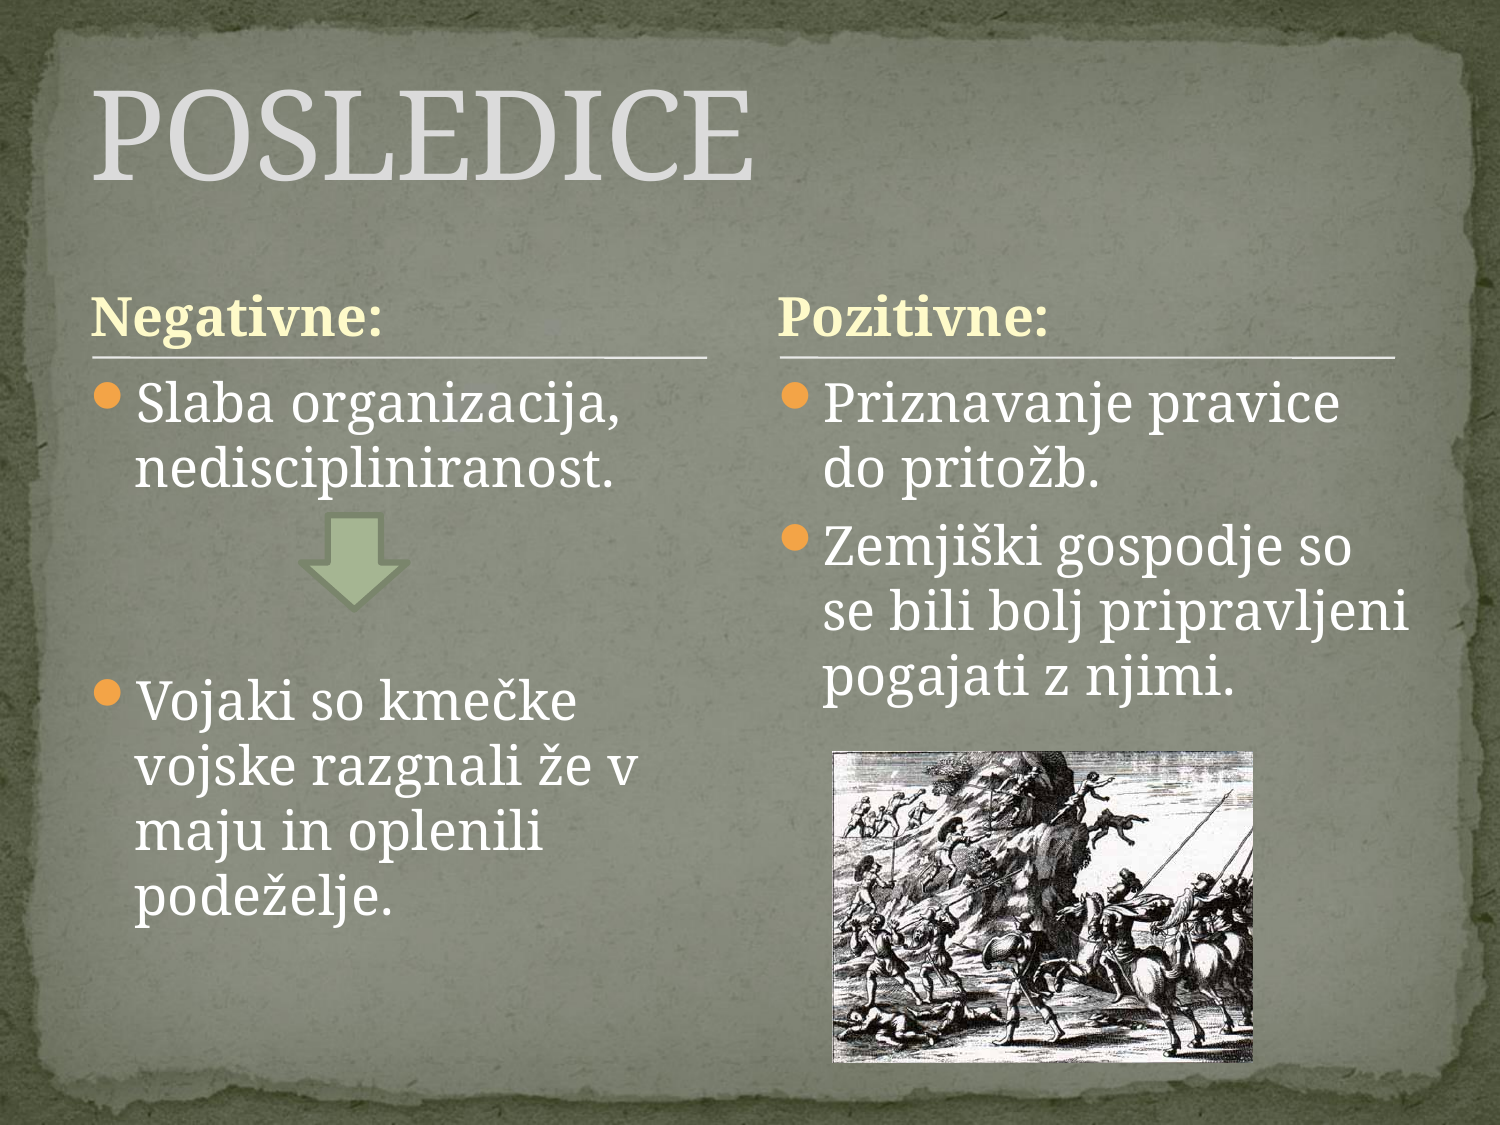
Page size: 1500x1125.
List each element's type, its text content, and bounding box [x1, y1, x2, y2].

list Priznavanje pravice do pritožb. Zemjiški gospodje so se bili bolj pripravljeni pogajati z njimi. [762, 361, 1426, 1004]
picture [0, 0, 1500, 1125]
text_box [301, 515, 408, 610]
list Pozitivne: [762, 229, 1426, 355]
list Negativne: [75, 229, 738, 355]
title POSLEDICE [75, 25, 1425, 213]
list Slaba organizacija, nediscipliniranost. Vojaki so kmečke vojske razgnali že v maju in oplenili podeželje. [75, 361, 738, 1004]
